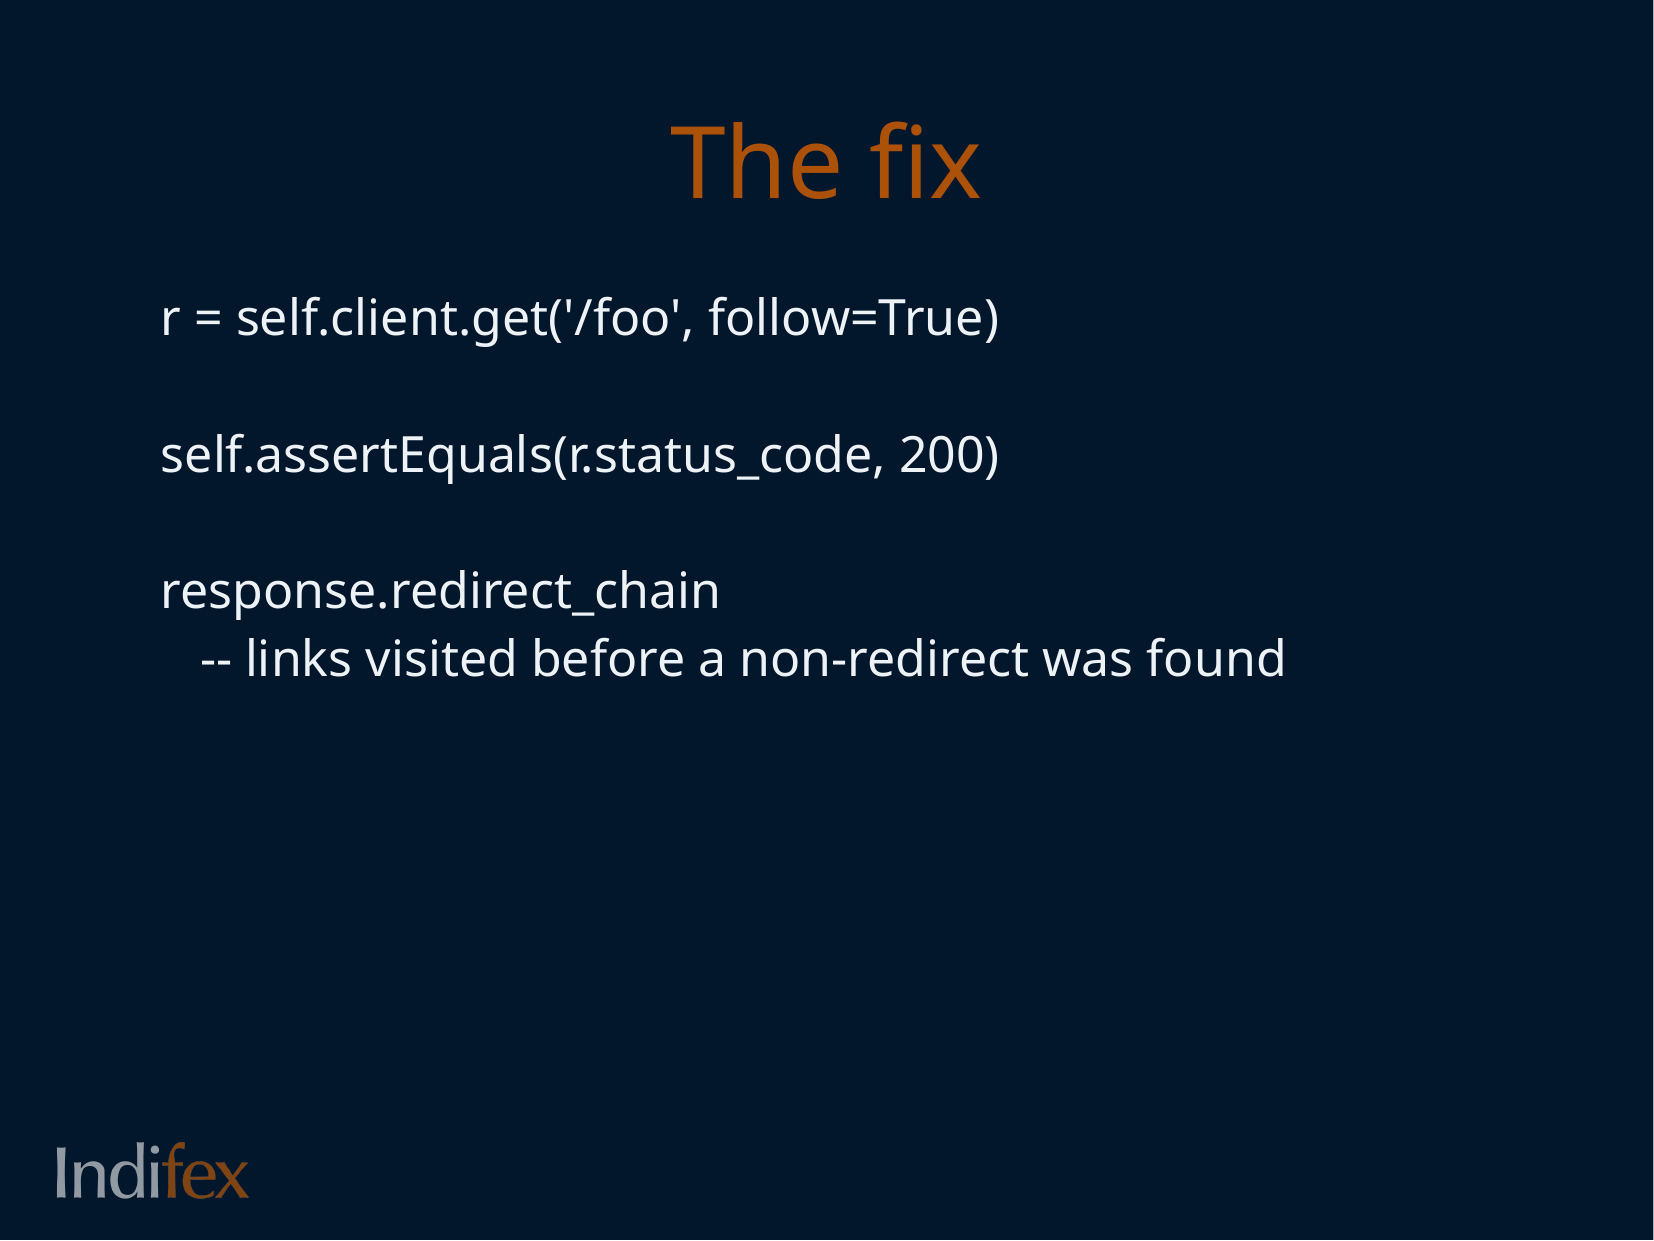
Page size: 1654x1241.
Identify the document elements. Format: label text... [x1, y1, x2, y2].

title The fix [82, 49, 1571, 257]
text_box r = self.client.get('/foo', follow=True) self.assertEquals(r.status_code, 200) response.redirect_chain -- links visited before a non-redirect was found [146, 274, 1495, 703]
picture [56, 1142, 249, 1241]
